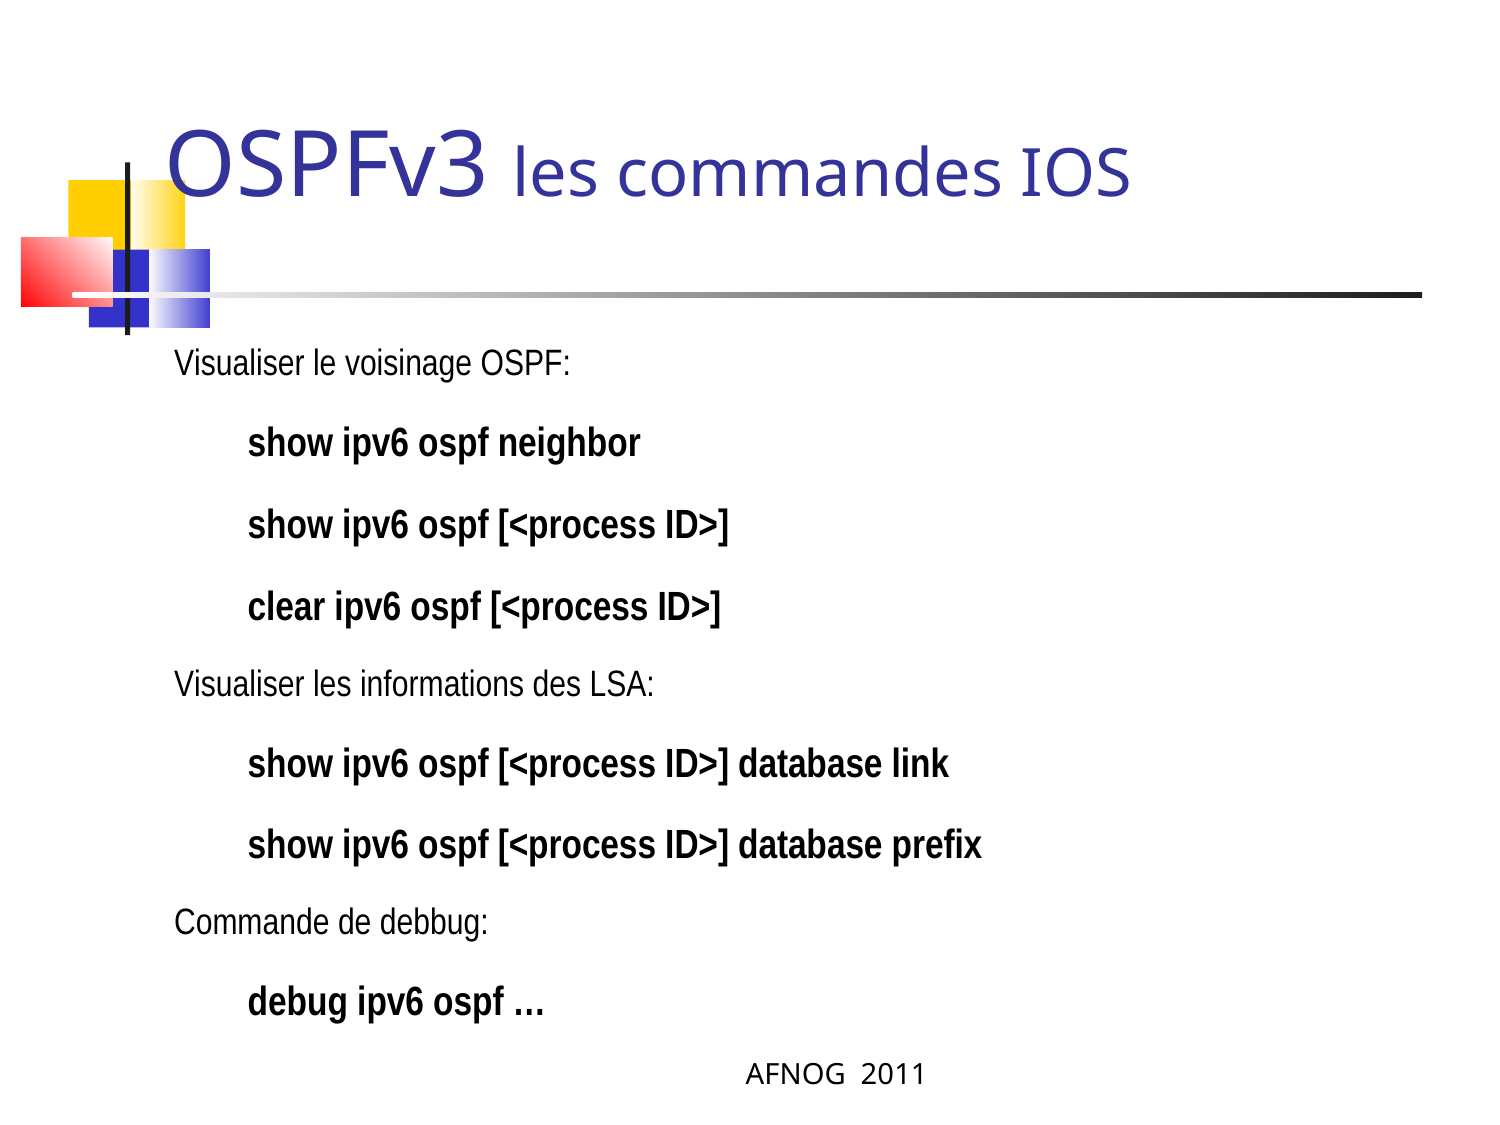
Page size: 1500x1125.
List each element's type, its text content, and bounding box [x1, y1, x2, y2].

title OSPFv3 les commandes IOS [149, 74, 1463, 226]
text_box AFNOG 2011 [599, 1035, 1074, 1099]
list Visualiser le voisinage OSPF: show ipv6 ospf neighbor show ipv6 ospf [<process ID>] clear ipv6 ospf [<process ID>] Visualiser les informations des LSA: show ipv6 ospf [<process ID>] database link show ipv6 ospf [<process ID>] database prefix Commande de debbug: debug ipv6 ospf … [159, 314, 1410, 1035]
